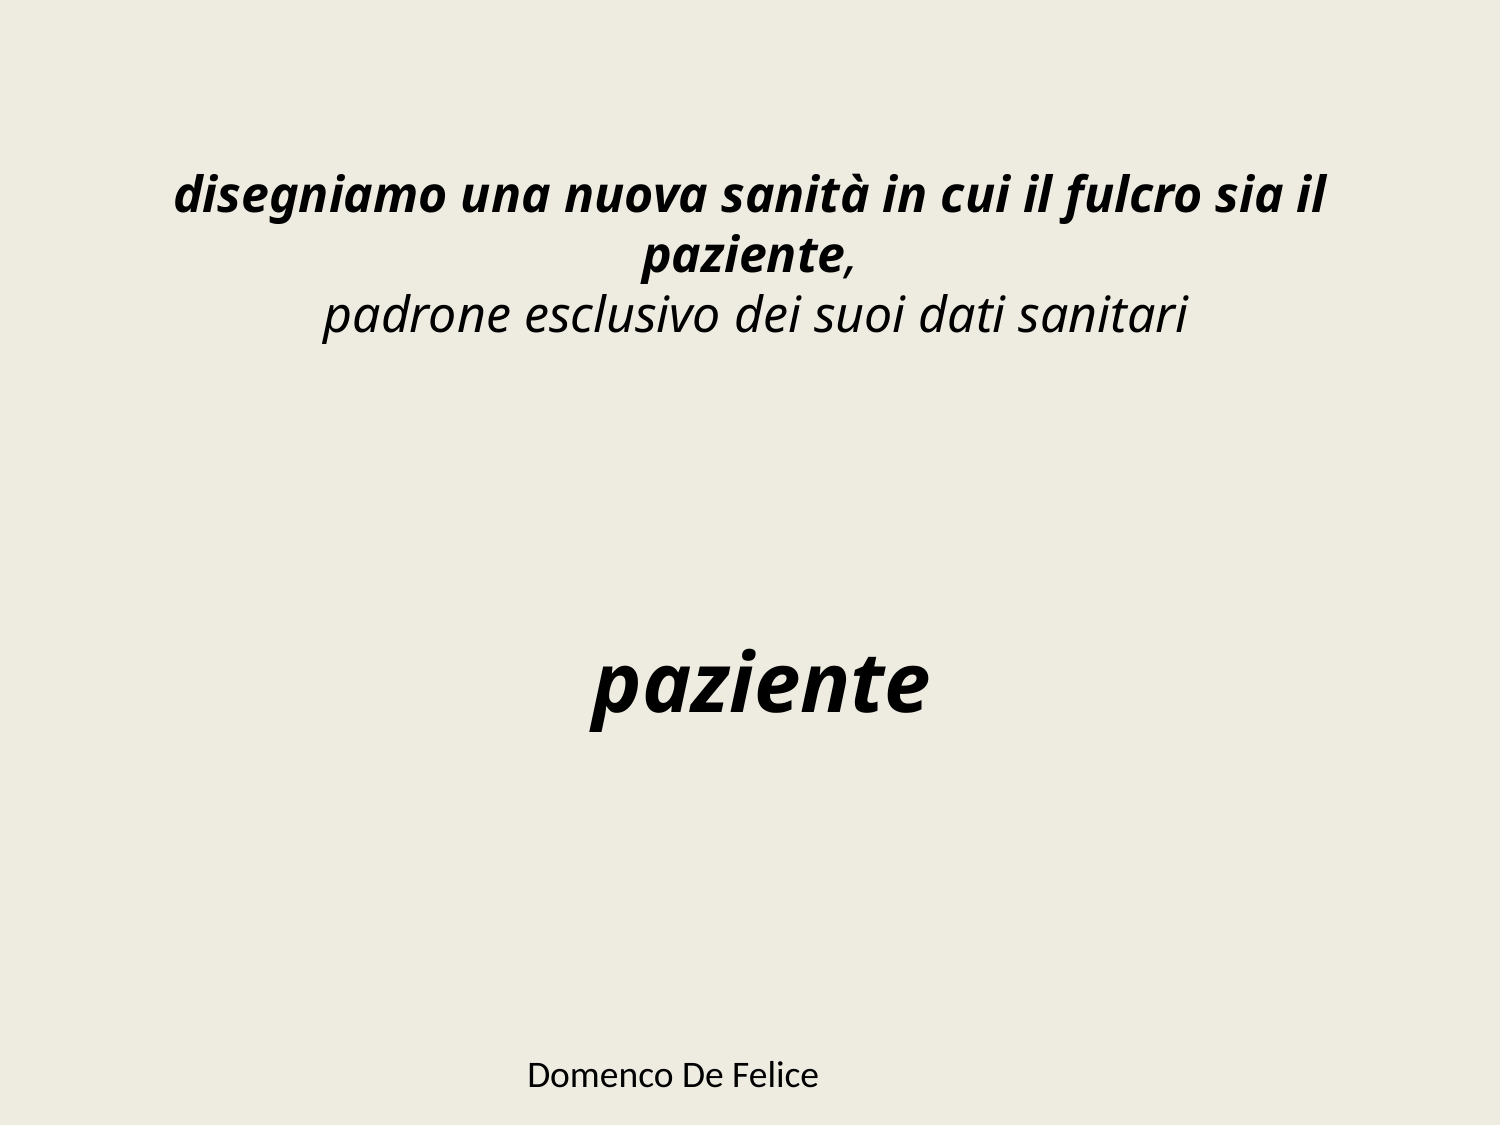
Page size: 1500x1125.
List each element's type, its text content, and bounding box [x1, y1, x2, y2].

text_box disegniamo una nuova sanità in cui il fulcro sia il paziente, padrone esclusivo dei suoi dati sanitari [64, 155, 1436, 351]
text_box paziente [572, 621, 951, 737]
footer Domenco De Felice [512, 1042, 988, 1103]
picture [253, 387, 1254, 1061]
